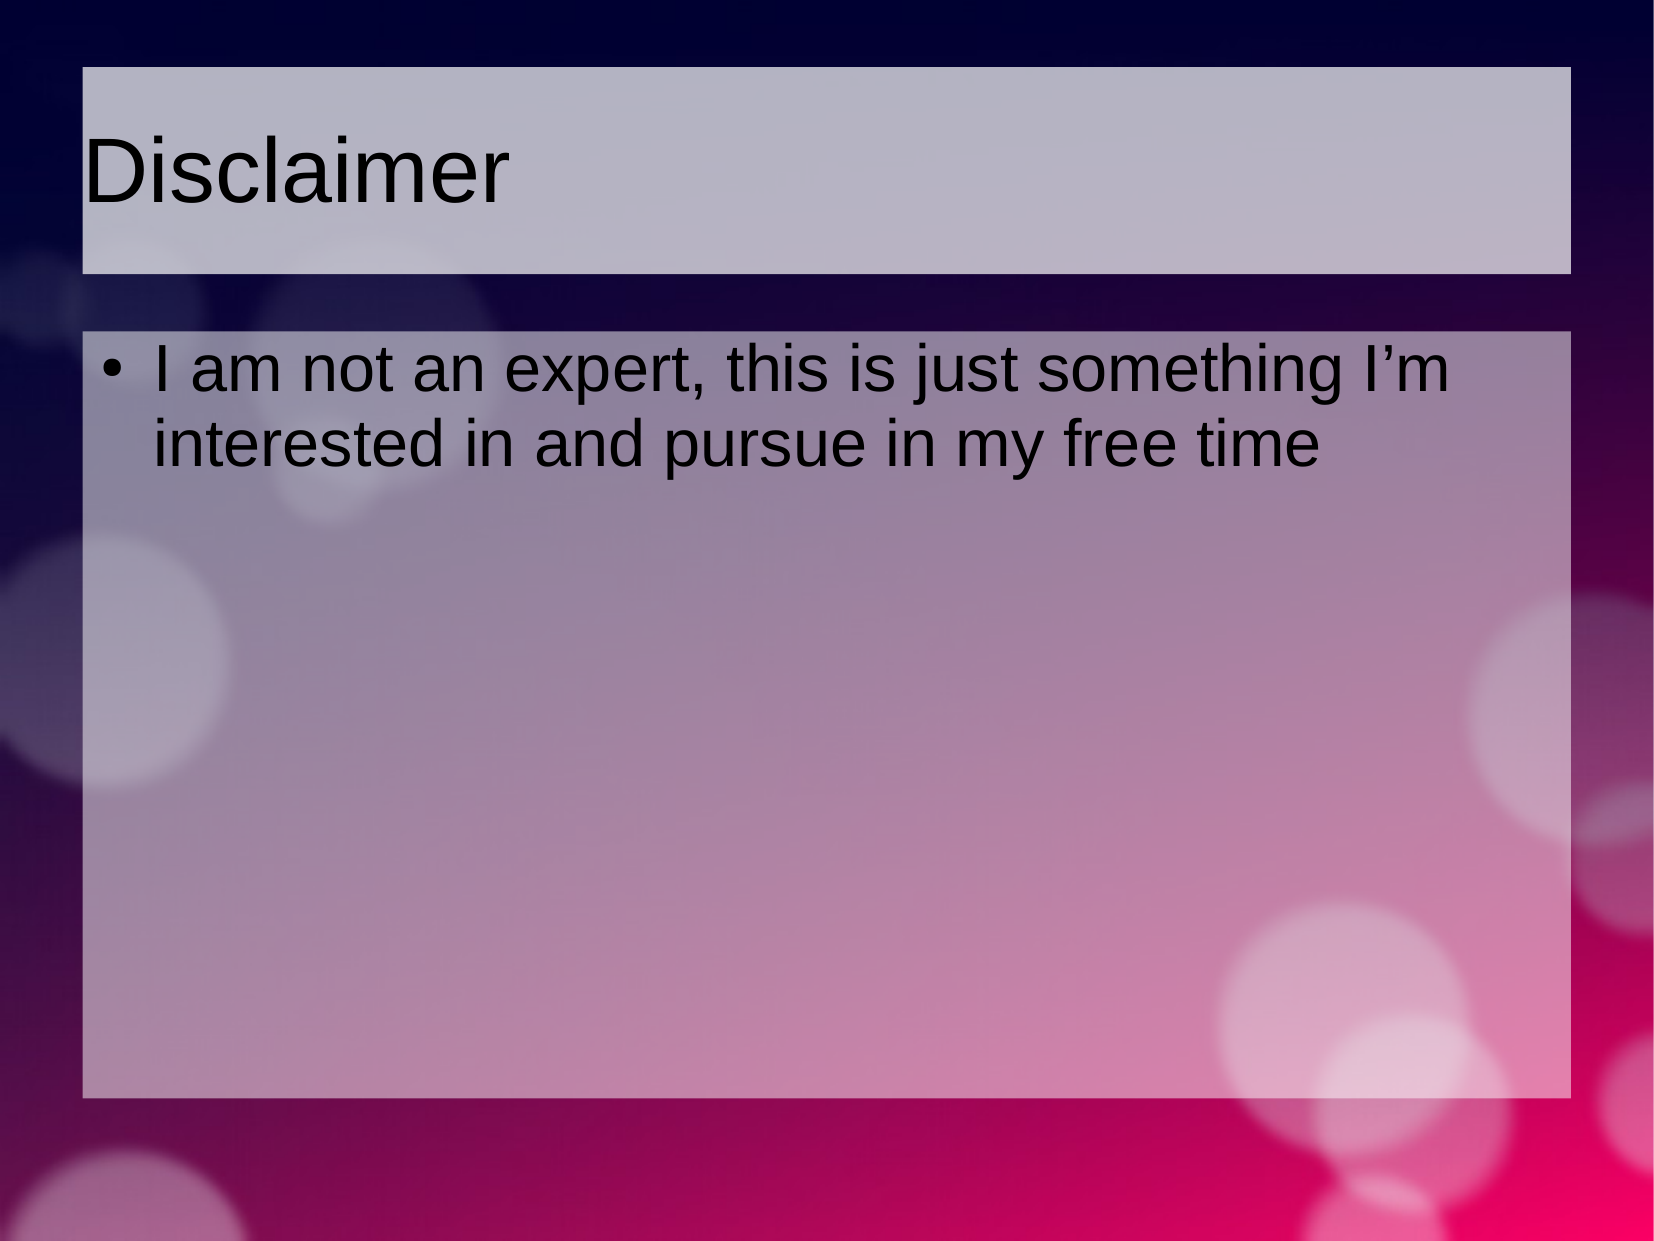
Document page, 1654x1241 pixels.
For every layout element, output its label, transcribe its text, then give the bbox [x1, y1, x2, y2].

picture [0, 0, 1654, 1241]
title Disclaimer [82, 67, 1571, 275]
list I am not an expert, this is just something I’m interested in and pursue in my free time [82, 331, 1571, 1099]
